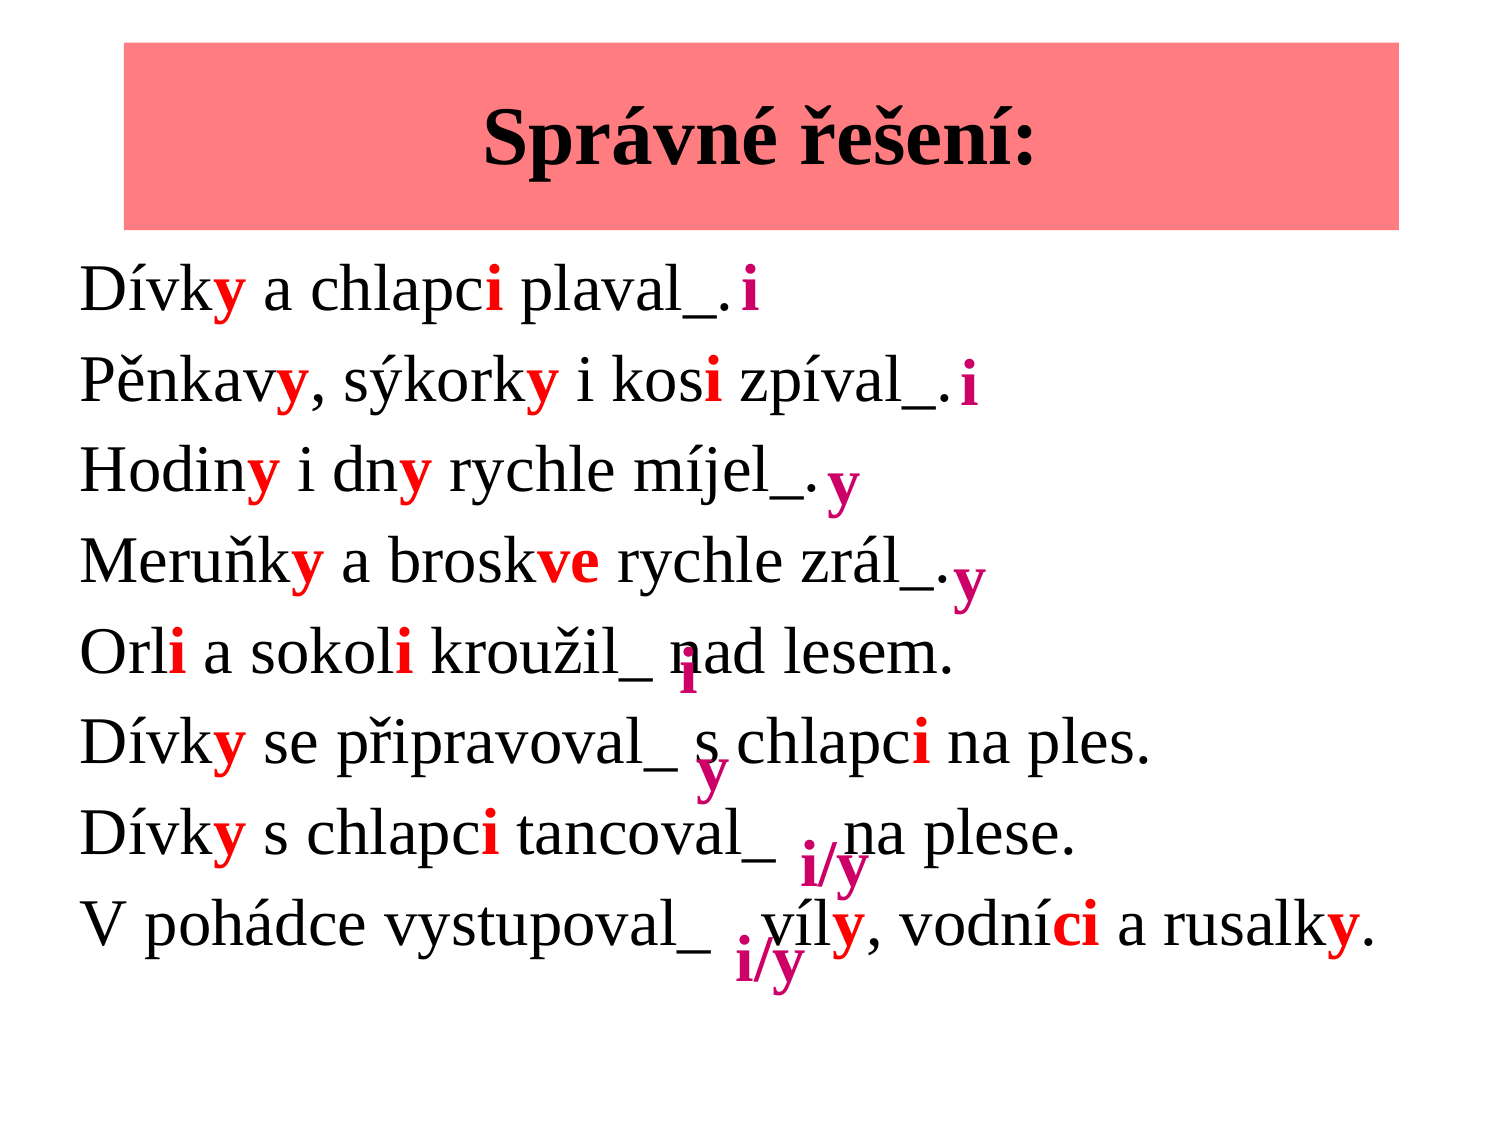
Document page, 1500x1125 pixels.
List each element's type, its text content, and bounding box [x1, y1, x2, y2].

text_box i [664, 625, 784, 716]
text_box y [938, 533, 1058, 623]
text_box y [681, 723, 801, 814]
title Správné řešení: [123, 42, 1399, 231]
list Dívky a chlapci plaval_. Pěnkavy, sýkorky i kosi zpíval_. Hodiny i dny rychle míjel_. Meruňky a broskve rychle zrál_. Orli a sokoli kroužil_ nad lesem. Dívky se připravoval_ s chlapci na ples. Dívky s chlapci tancoval_ na plese. V pohádce vystupoval_ víly, vodníci a rusalky. [64, 243, 1500, 1125]
text_box i/y [721, 914, 869, 1005]
text_box i/y [785, 819, 934, 909]
text_box y [812, 437, 932, 528]
text_box i [946, 337, 1065, 428]
text_box i [726, 243, 845, 333]
